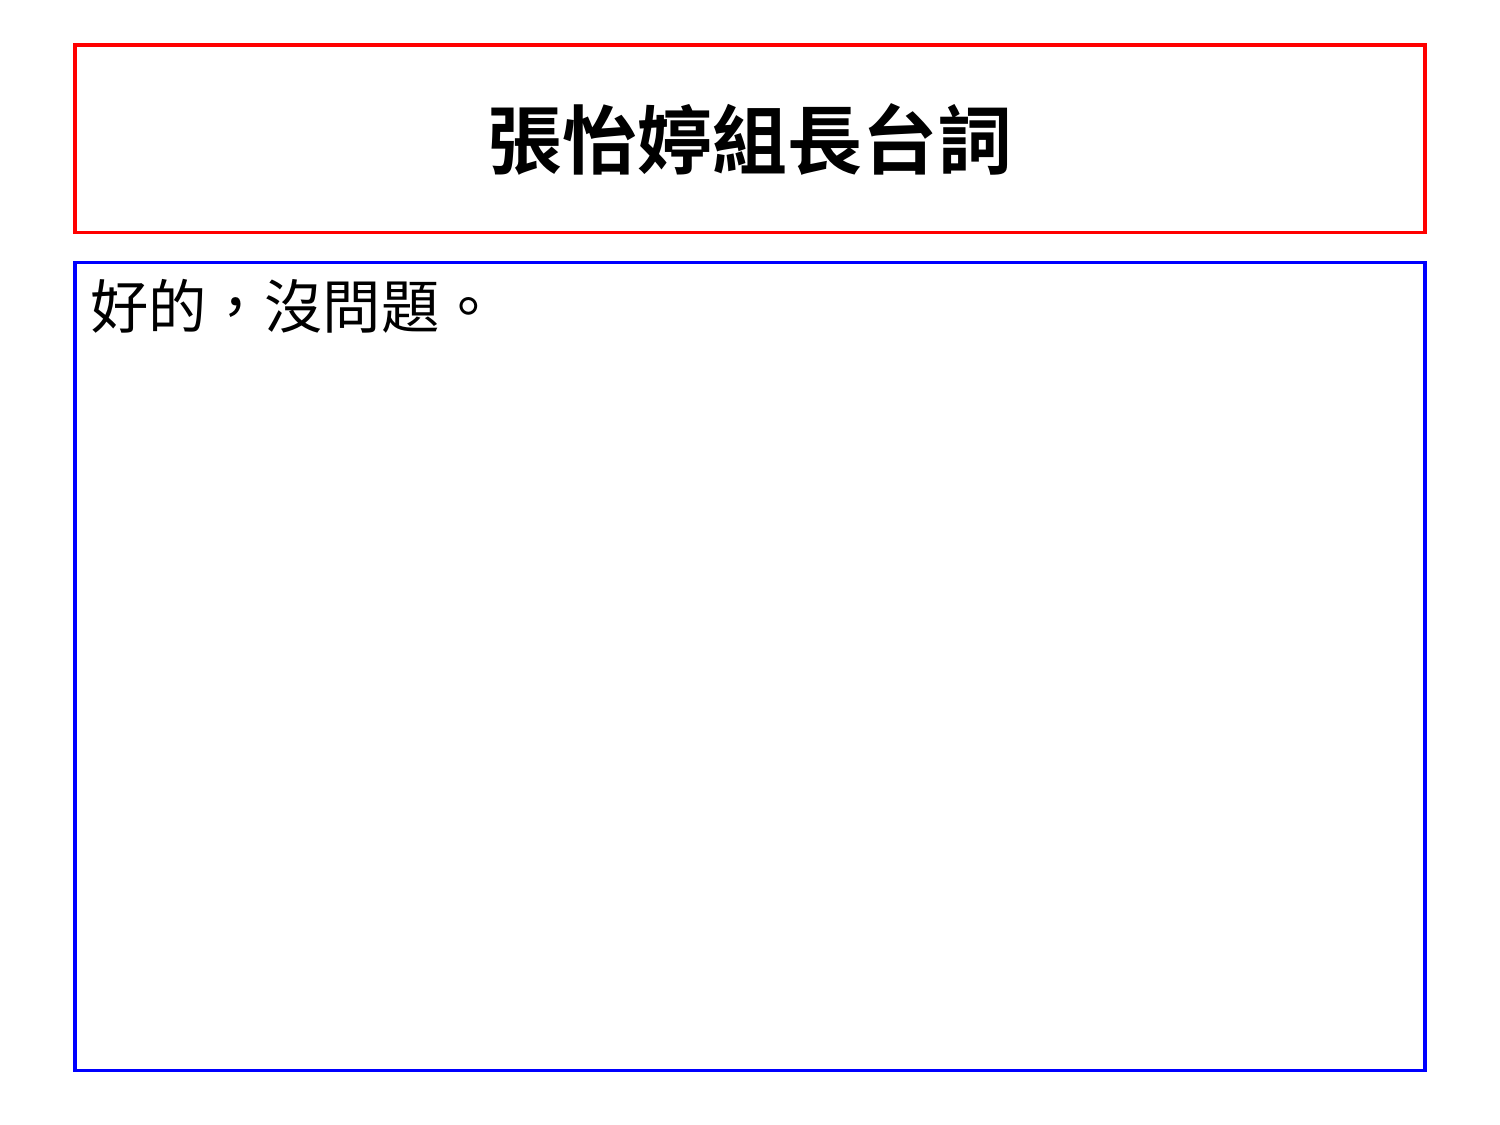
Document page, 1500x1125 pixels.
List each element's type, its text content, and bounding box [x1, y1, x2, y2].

list 好的，沒問題。 [75, 262, 1426, 1071]
title 張怡婷組長台詞 [75, 45, 1426, 233]
